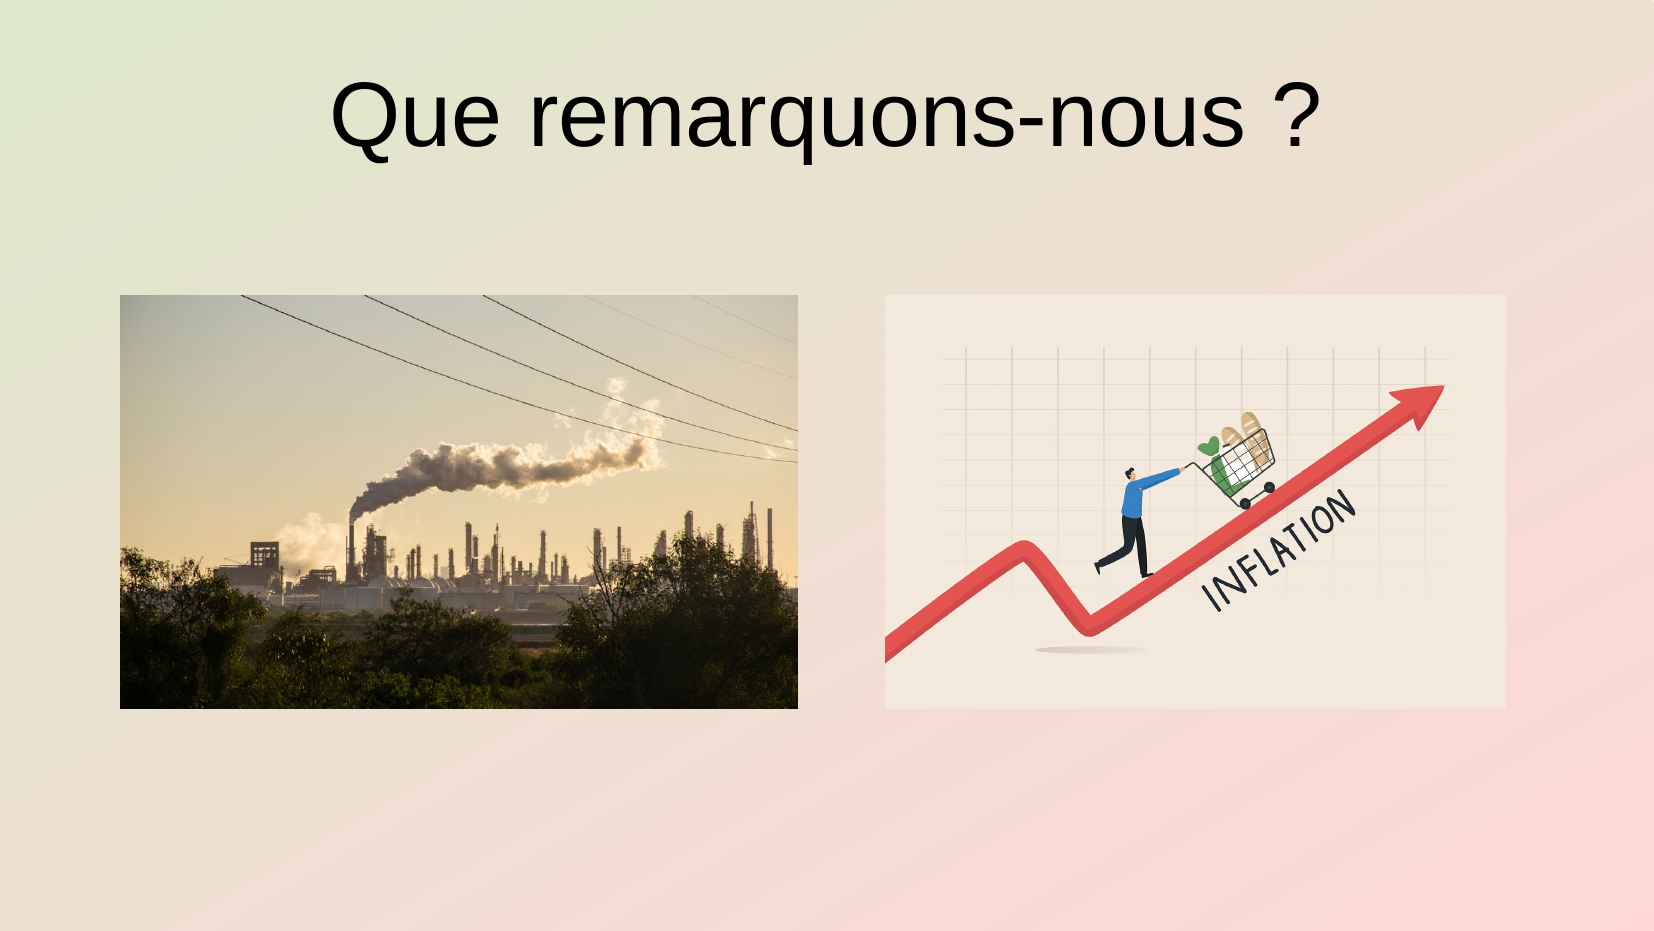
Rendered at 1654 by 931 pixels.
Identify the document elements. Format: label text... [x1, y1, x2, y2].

title Que remarquons-nous ? [82, 37, 1571, 193]
picture [120, 295, 798, 709]
picture [885, 295, 1506, 709]
